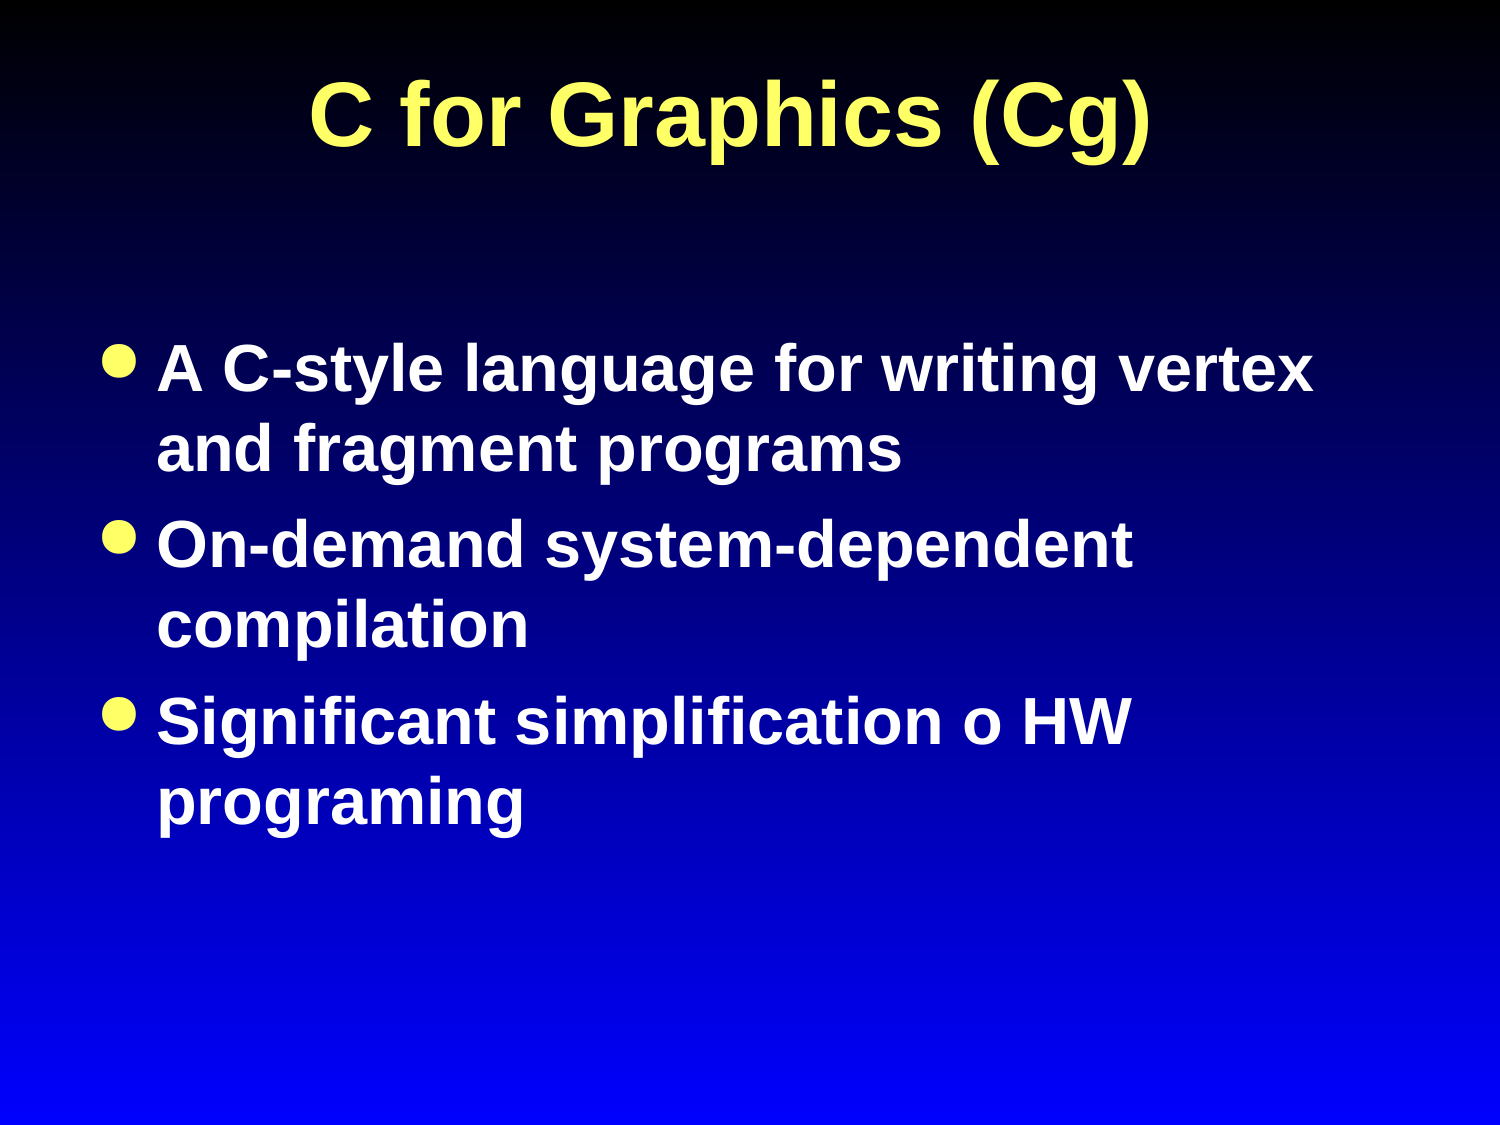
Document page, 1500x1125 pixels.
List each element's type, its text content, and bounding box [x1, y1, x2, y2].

title C for Graphics (Cg) [99, 0, 1388, 226]
list A C-style language for writing vertex and fragment programs On-demand system-dependent compilation Significant simplification o HW programing [99, 325, 1388, 1001]
